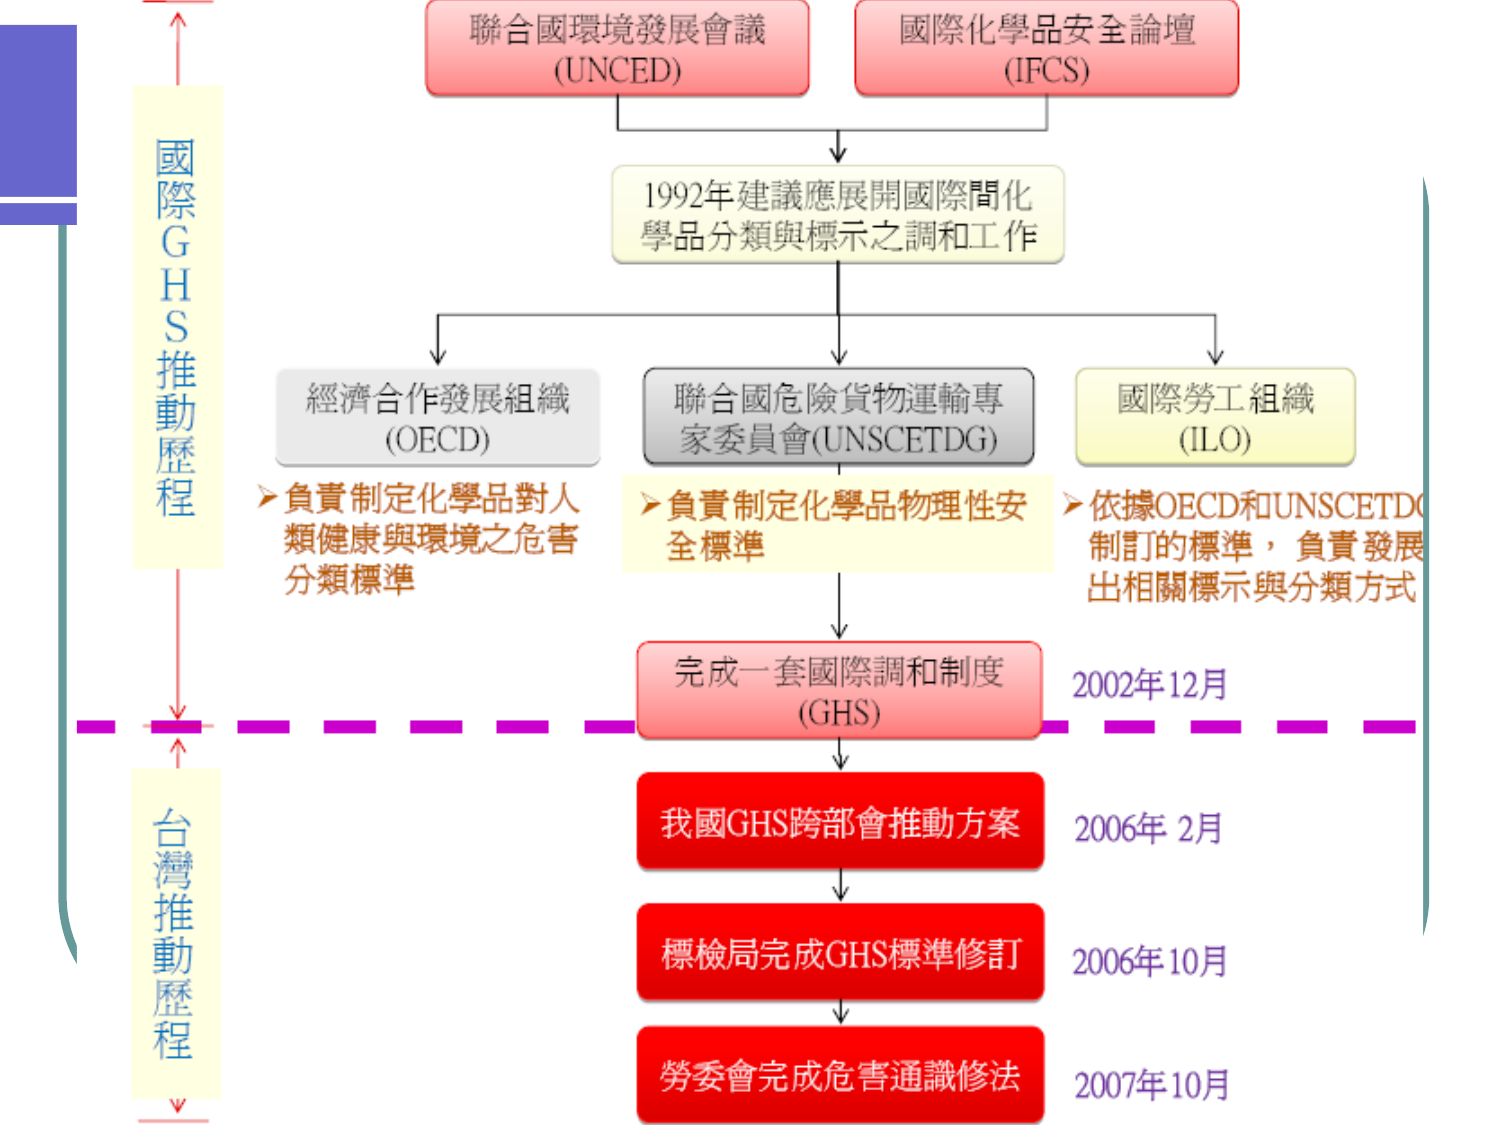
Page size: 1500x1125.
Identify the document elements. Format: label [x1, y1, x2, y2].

picture [76, 0, 1424, 1125]
